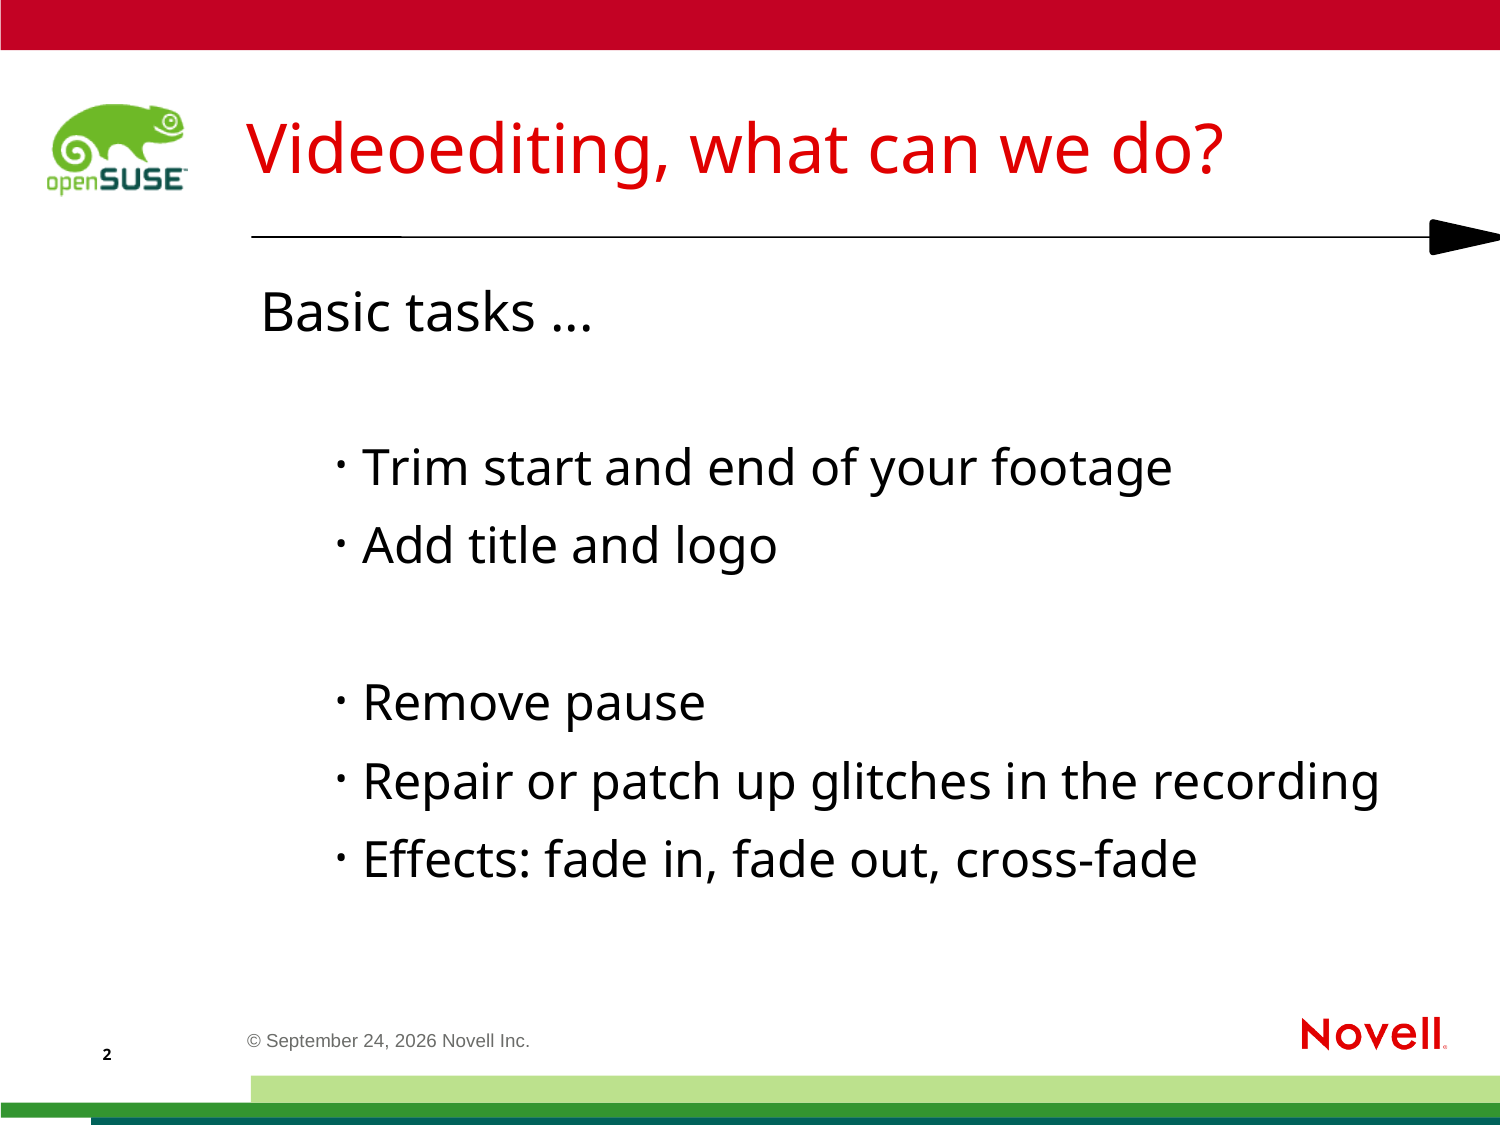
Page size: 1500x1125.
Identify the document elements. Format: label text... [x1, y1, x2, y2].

title Videoediting, what can we do? [246, 60, 1409, 239]
list Basic tasks ... Trim start and end of your footage Add title and logo Remove pause Repair or patch up glitches in the recording Effects: fade in, fade out, cross-fade [245, 267, 1458, 1026]
picture [47, 104, 188, 197]
picture [1295, 1026, 1453, 1056]
